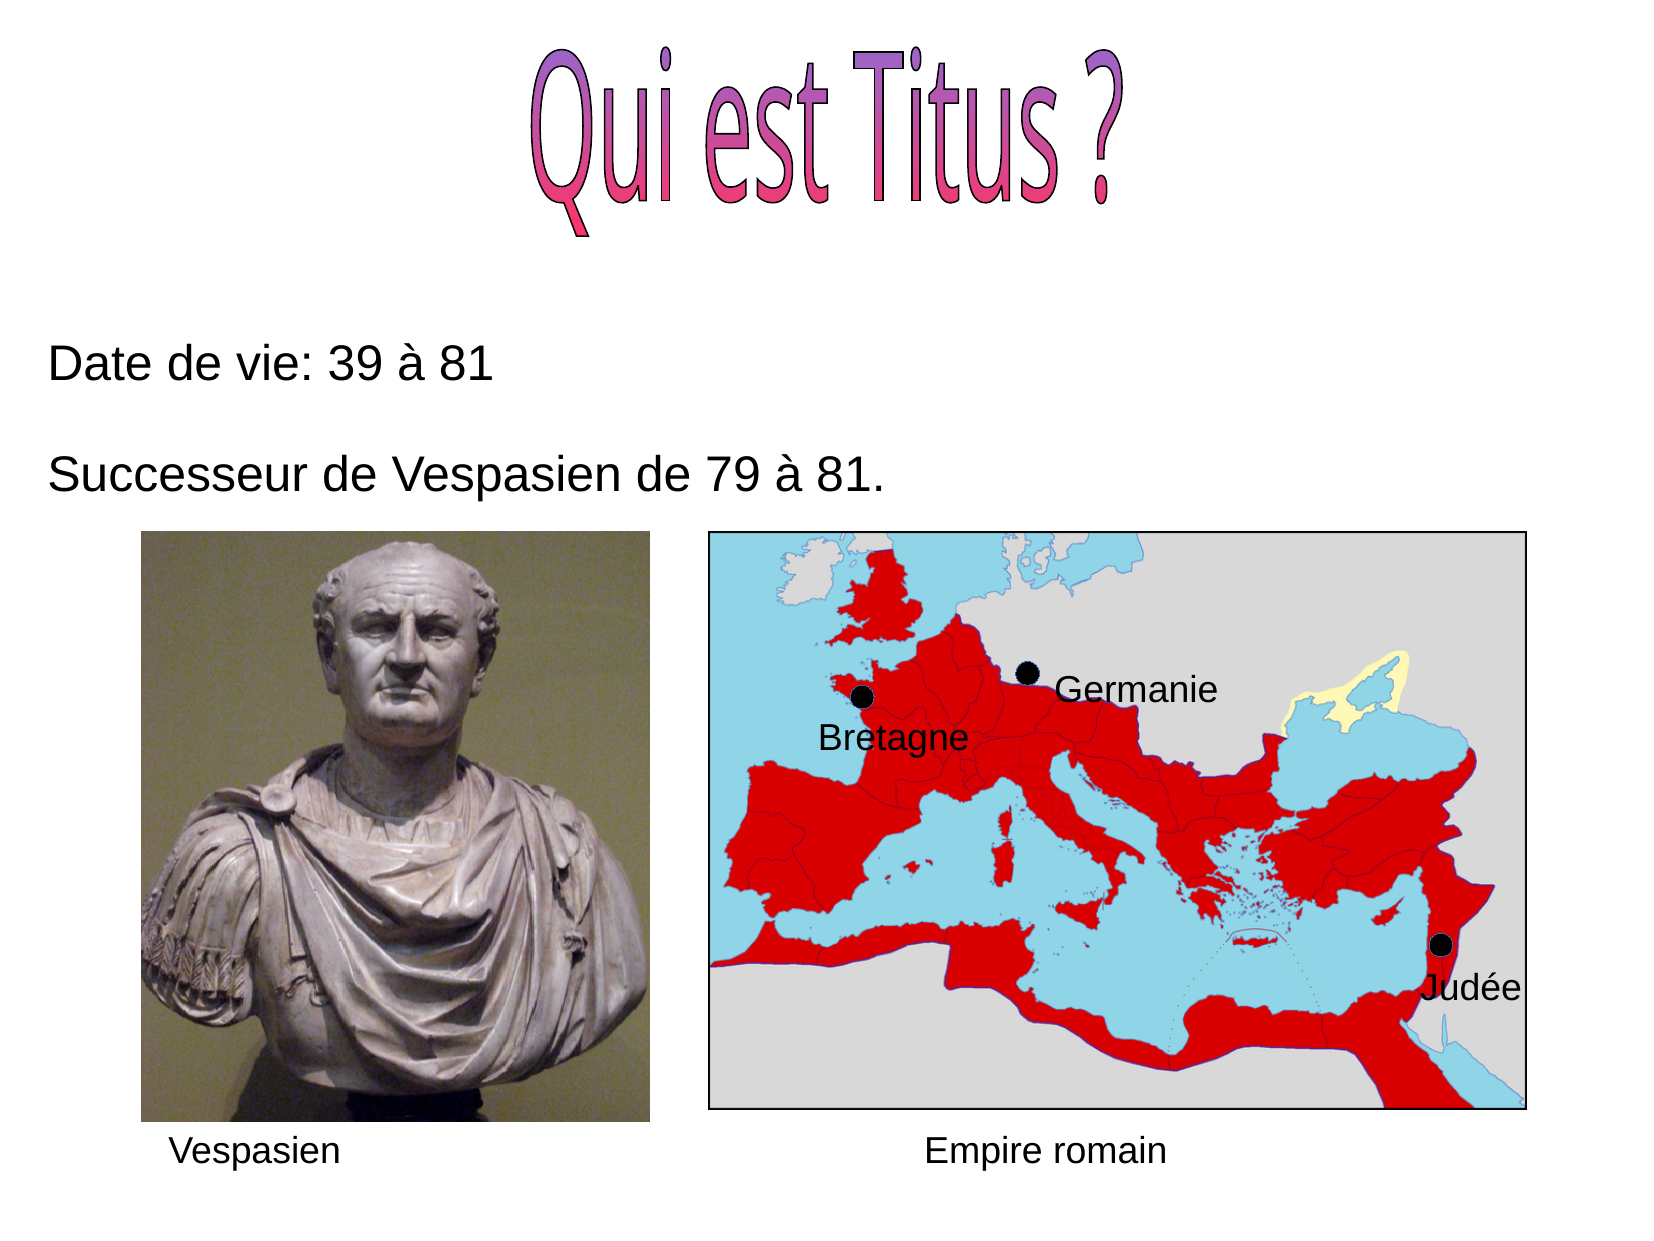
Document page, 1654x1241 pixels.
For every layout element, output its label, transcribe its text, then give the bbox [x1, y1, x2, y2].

text_box Qui est Titus ? [757, 86, 793, 203]
text_box [850, 685, 875, 708]
text_box Vespasien [153, 1122, 638, 1179]
text_box Qui est Titus ? [1021, 86, 1057, 203]
text_box Qui est Titus ? [531, 49, 592, 237]
picture [708, 531, 1527, 1110]
text_box Qui est Titus ? [604, 89, 647, 203]
text_box Qui est Titus ? [661, 89, 670, 201]
text_box Qui est Titus ? [854, 51, 904, 201]
text_box Judée [1405, 958, 1548, 1016]
text_box Qui est Titus ? [706, 86, 749, 203]
text_box [1429, 933, 1453, 957]
text_box Qui est Titus ? [967, 89, 1010, 203]
text_box Qui est Titus ? [1085, 49, 1122, 159]
text_box [1015, 661, 1039, 686]
subtitle Date de vie: 39 à 81 Successeur de Vespasien de 79 à 81. [47, 334, 1536, 726]
text_box Qui est Titus ? [911, 89, 920, 201]
text_box Empire romain [909, 1122, 1654, 1179]
text_box Bretagne [803, 708, 993, 766]
text_box Qui est Titus ? [797, 63, 828, 203]
text_box Qui est Titus ? [1095, 175, 1107, 204]
picture [141, 531, 650, 1123]
text_box Qui est Titus ? [929, 63, 959, 203]
text_box Germanie [1039, 661, 1241, 719]
